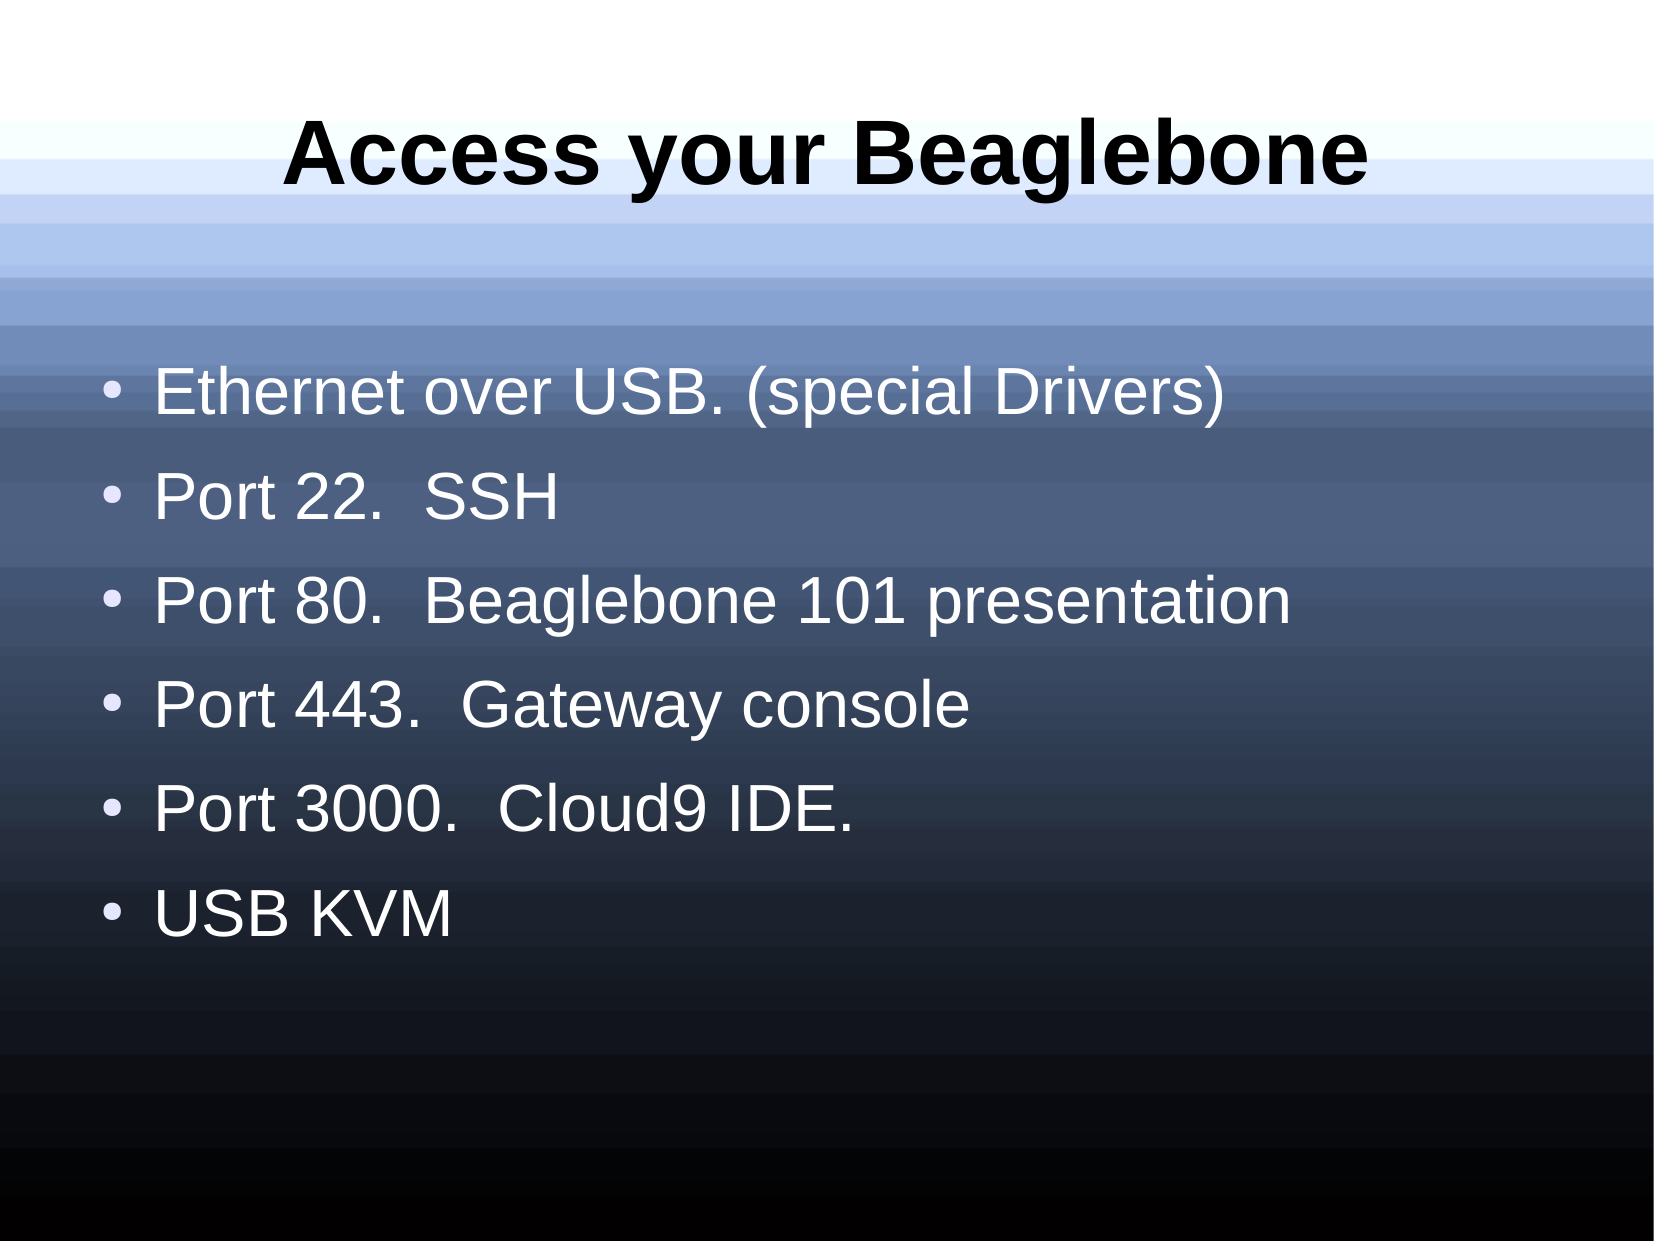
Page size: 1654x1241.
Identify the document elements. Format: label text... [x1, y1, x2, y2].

picture [0, 0, 1654, 1241]
list Ethernet over USB. (special Drivers) Port 22. SSH Port 80. Beaglebone 101 presentation Port 443. Gateway console Port 3000. Cloud9 IDE. USB KVM [82, 354, 1571, 1109]
title Access your Beaglebone [82, 49, 1571, 257]
